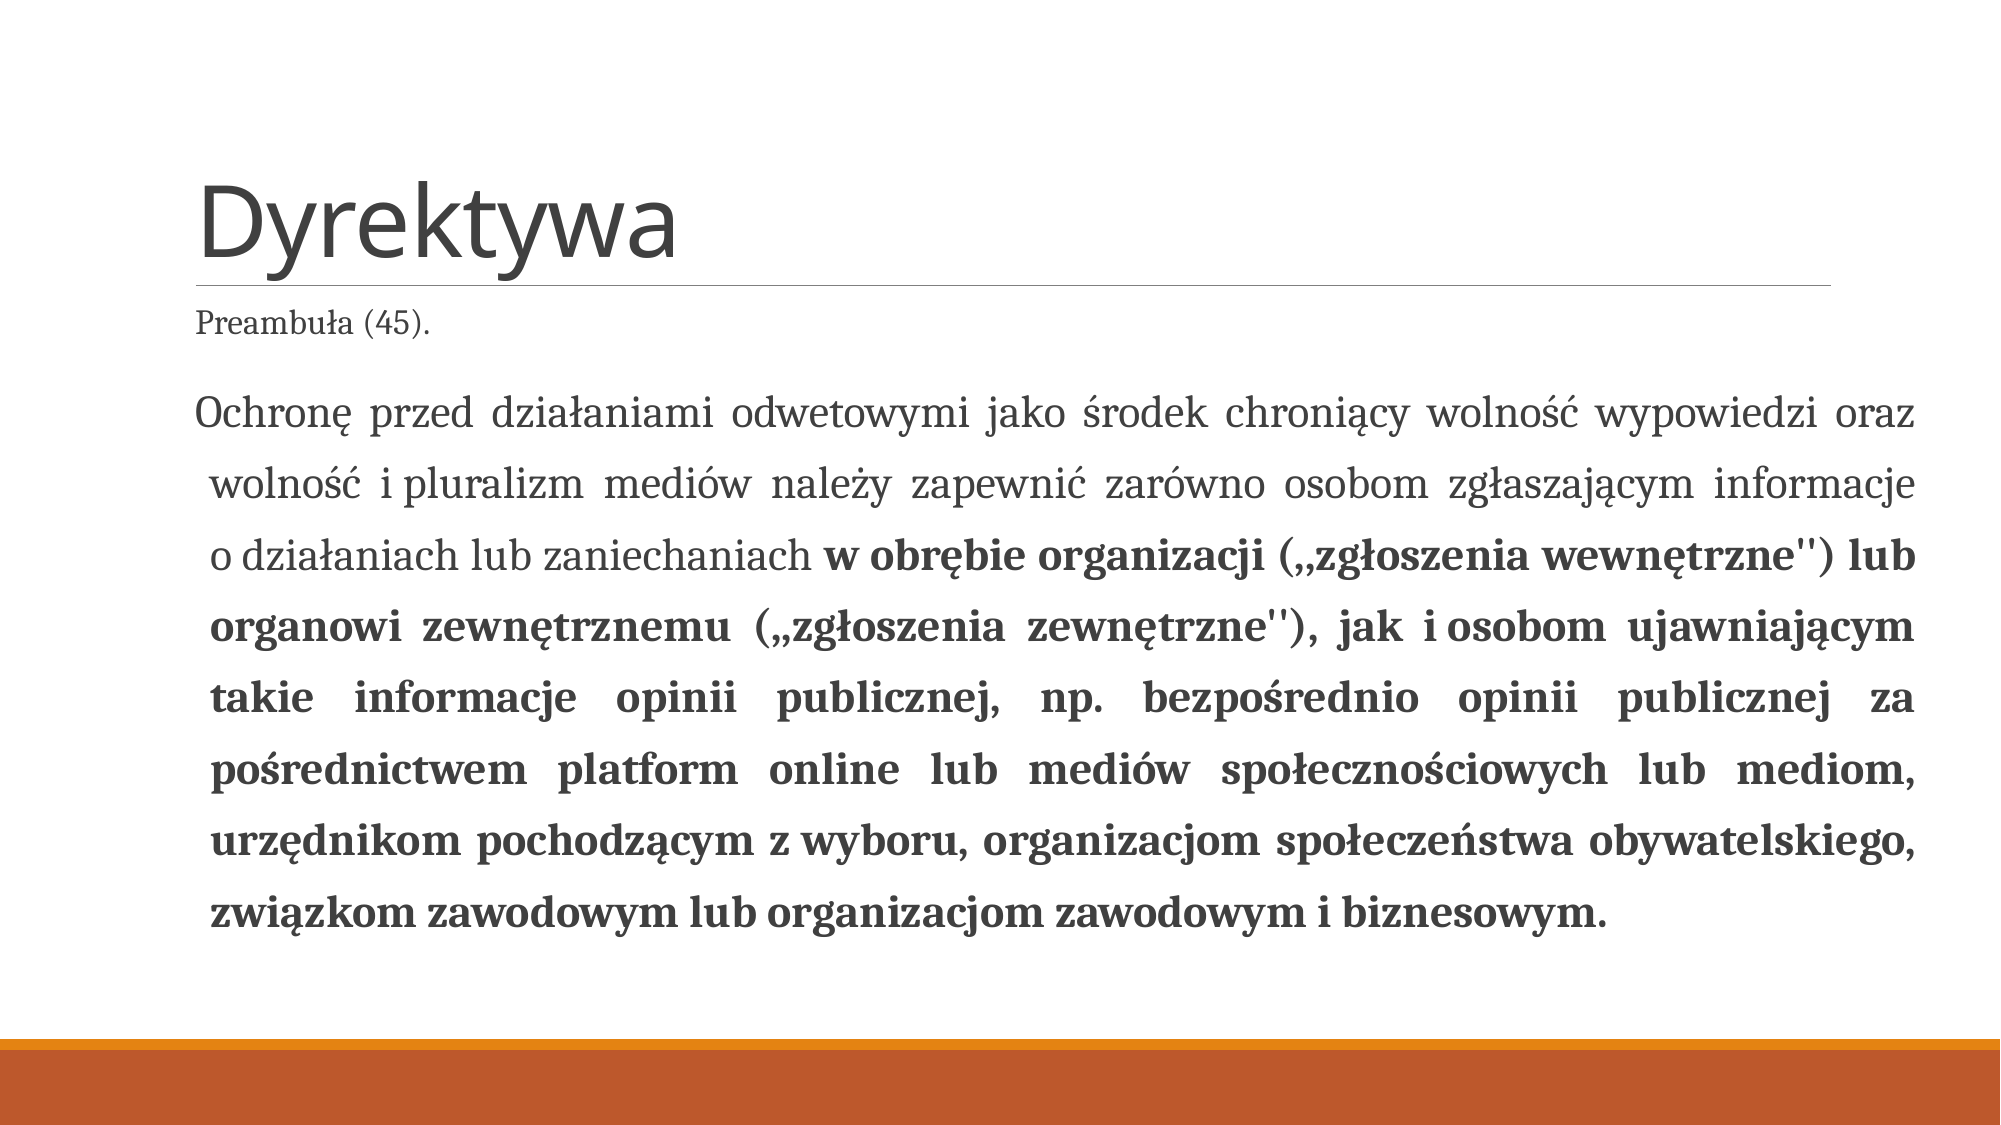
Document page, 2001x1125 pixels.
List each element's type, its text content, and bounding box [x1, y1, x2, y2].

list Preambuła (45). Ochronę przed działaniami odwetowymi jako środek chroniący wolność wypowiedzi oraz wolność i pluralizm mediów należy zapewnić zarówno osobom zgłaszającym informacje o działaniach lub zaniechaniach w obrębie organizacji (,,zgłoszenia wewnętrzne'') lub organowi zewnętrznemu (,,zgłoszenia zewnętrzne''), jak i osobom ujawniającym takie informacje opinii publicznej, np. bezpośrednio opinii publicznej za pośrednictwem platform online lub mediów społecznościowych lub mediom, urzędnikom pochodzącym z wyboru, organizacjom społeczeństwa obywatelskiego, związkom zawodowym lub organizacjom zawodowym i biznesowym. [180, 302, 1918, 1040]
title Dyrektywa [180, 47, 1831, 286]
